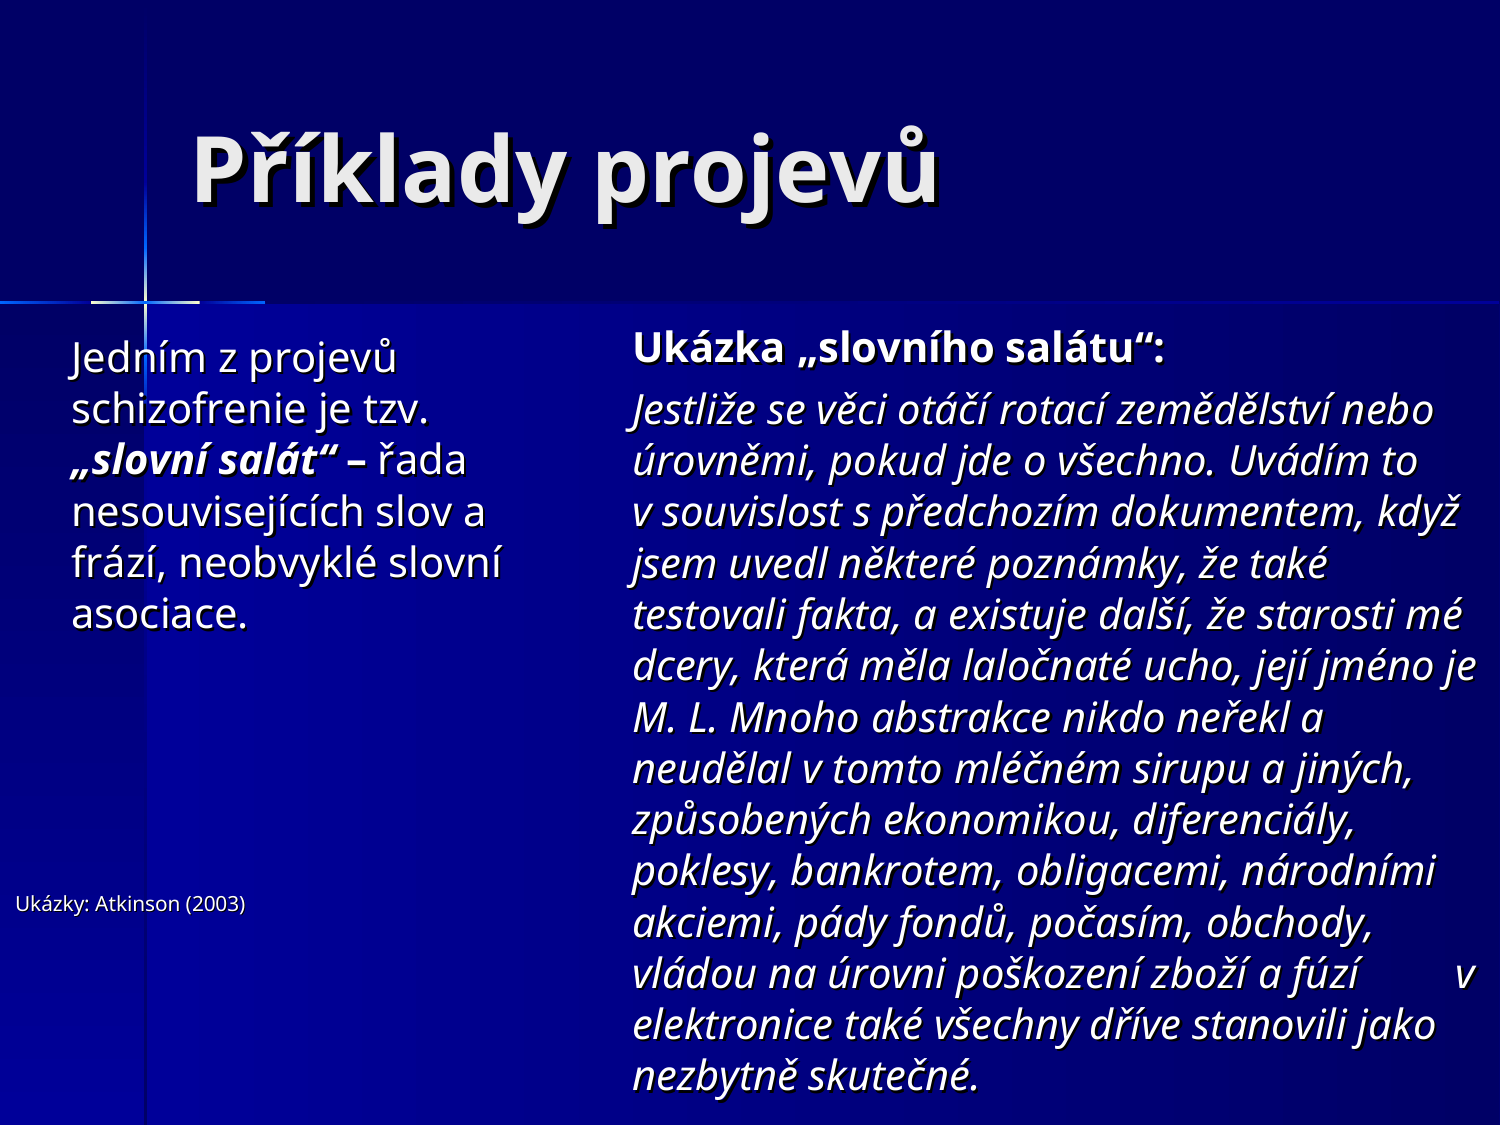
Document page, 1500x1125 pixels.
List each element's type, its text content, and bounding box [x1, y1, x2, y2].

list Ukázka „slovního salátu“: Jestliže se věci otáčí rotací zemědělství nebo úrovněmi, pokud jde o všechno. Uvádím to v souvislost s předchozím dokumentem, když jsem uvedl některé poznámky, že také testovali fakta, a existuje další, že starosti mé dcery, která měla laločnaté ucho, její jméno je M. L. Mnoho abstrakce nikdo neřekl a neudělal v tomto mléčném sirupu a jiných, způsobených ekonomikou, diferenciály, poklesy, bankrotem, obligacemi, národními akciemi, pády fondů, počasím, obchody, vládou na úrovni poškození zboží a fúzí v elektronice také všechny dříve stanovili jako nezbytně skutečné. [560, 314, 1500, 1024]
title Příklady projevů [174, 49, 1413, 285]
list Jedním z projevů schizofrenie je tzv. „slovní salát“ – řada nesouvisejících slov a frází, neobvyklé slovní asociace. Ukázky: Atkinson (2003) [0, 262, 561, 1125]
